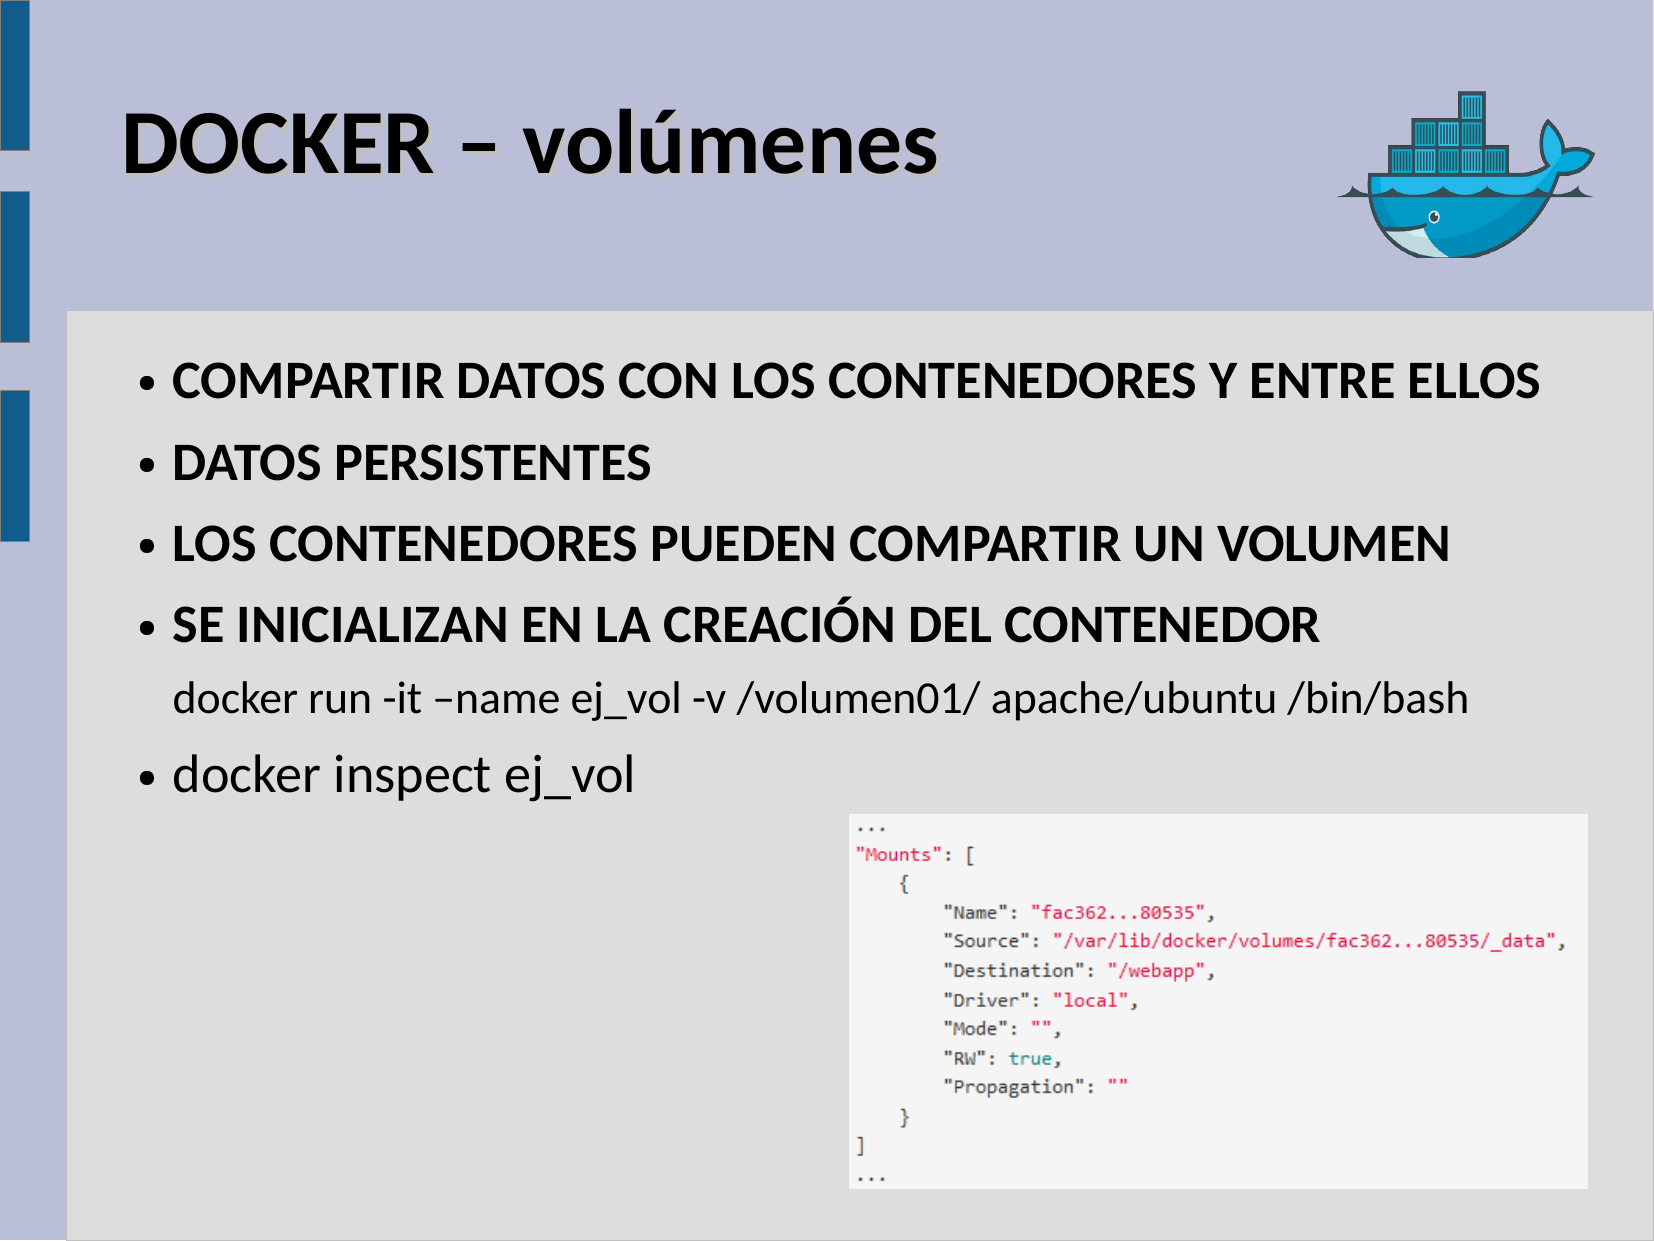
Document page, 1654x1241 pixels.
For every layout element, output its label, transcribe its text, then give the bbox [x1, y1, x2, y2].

text_box COMPARTIR DATOS CON LOS CONTENEDORES Y ENTRE ELLOS DATOS PERSISTENTES LOS CONTENEDORES PUEDEN COMPARTIR UN VOLUMEN SE INICIALIZAN EN LA CREACIÓN DEL CONTENEDOR docker run -it –name ej_vol -v /volumen01/ apache/ubuntu /bin/bash docker inspect ej_vol [122, 323, 1588, 1241]
picture [1287, 35, 1642, 258]
text_box DOCKER – volúmenes [106, 97, 1232, 225]
picture [849, 814, 1588, 1189]
